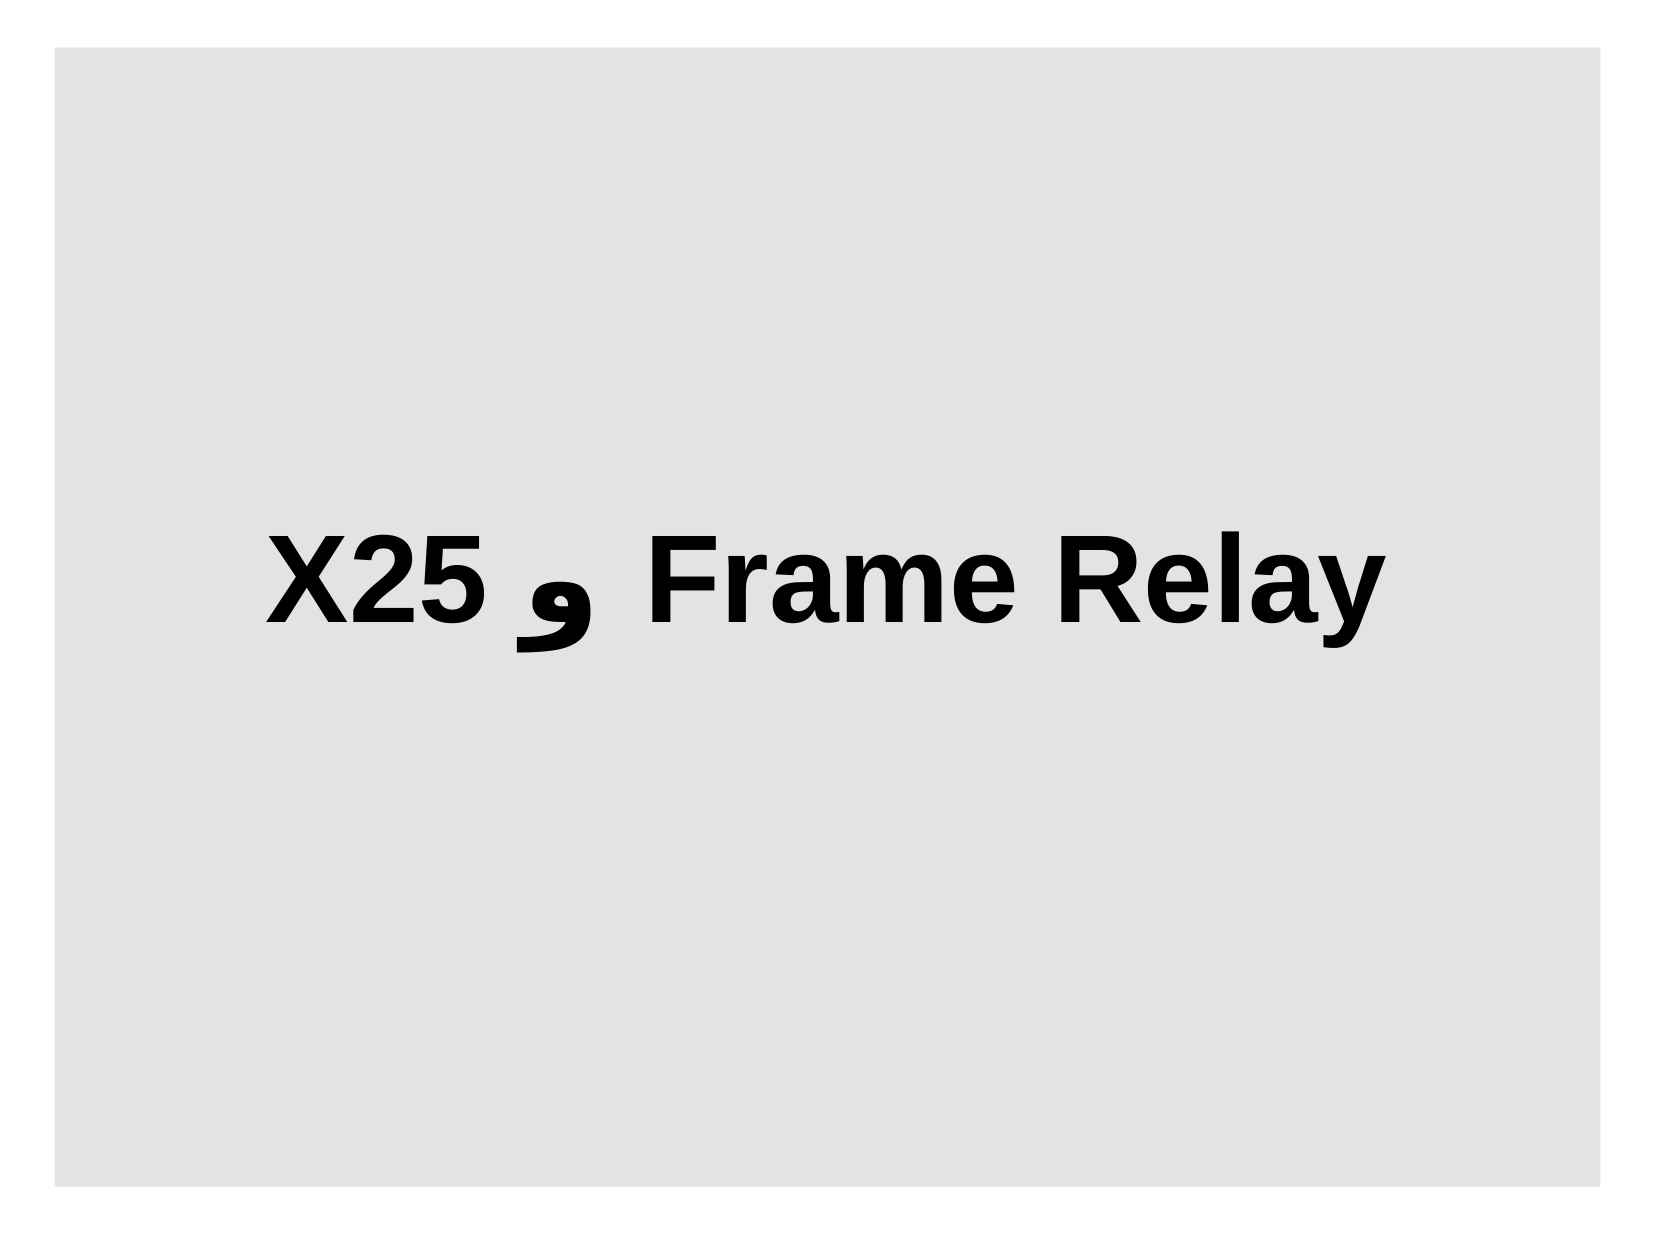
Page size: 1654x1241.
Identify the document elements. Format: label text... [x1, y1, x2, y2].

picture [0, 0, 1654, 1241]
subtitle X25 و Frame Relay [82, 49, 1571, 1109]
